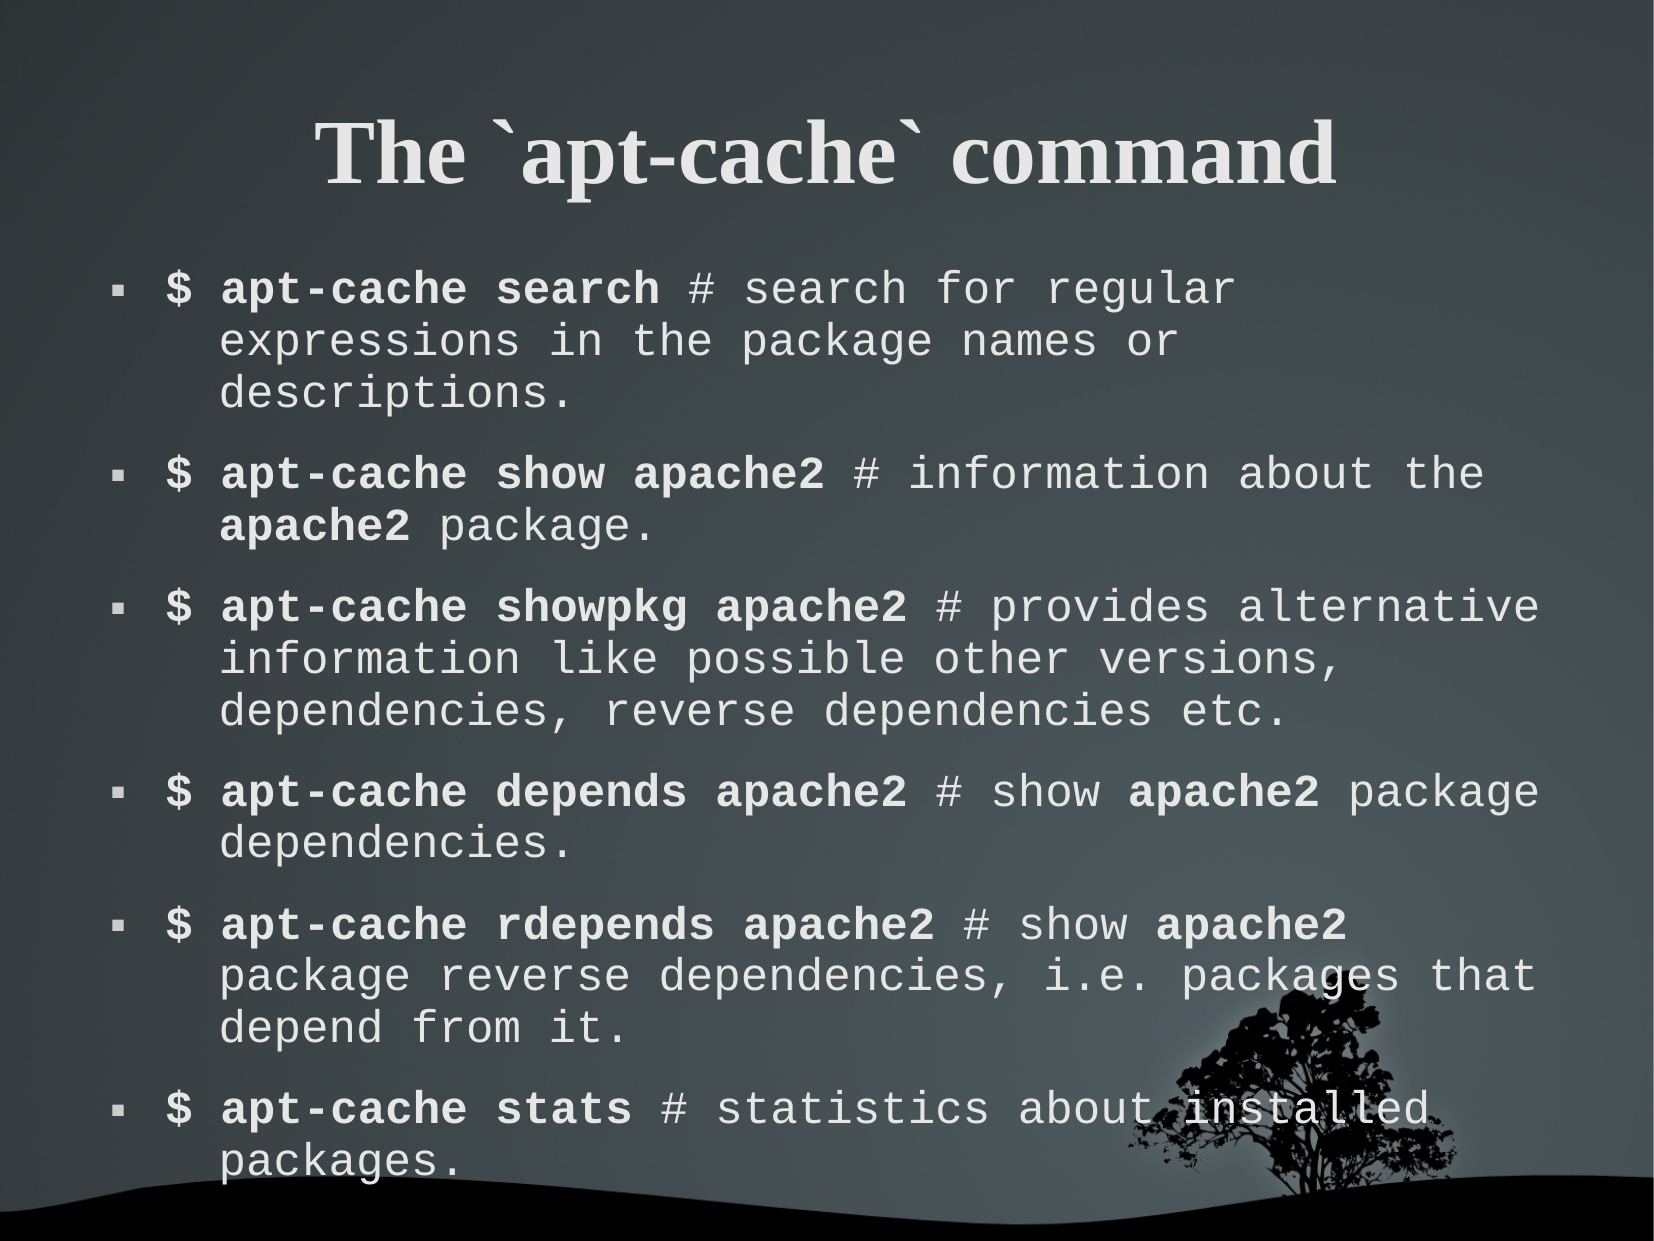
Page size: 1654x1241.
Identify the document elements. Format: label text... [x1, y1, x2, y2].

list $ apt-cache search # search for regular expressions in the package names or descriptions. $ apt-cache show apache2 # information about the apache2 package. $ apt-cache showpkg apache2 # provides alternative information like possible other versions, dependencies, reverse dependencies etc. $ apt-cache depends apache2 # show apache2 package dependencies. $ apt-cache rdepends apache2 # show apache2 package reverse dependencies, i.e. packages that depend from it. $ apt-cache stats # statistics about installed packages. [76, 265, 1565, 1190]
title The `apt-cache` command [82, 49, 1571, 257]
picture [0, 0, 1654, 1241]
